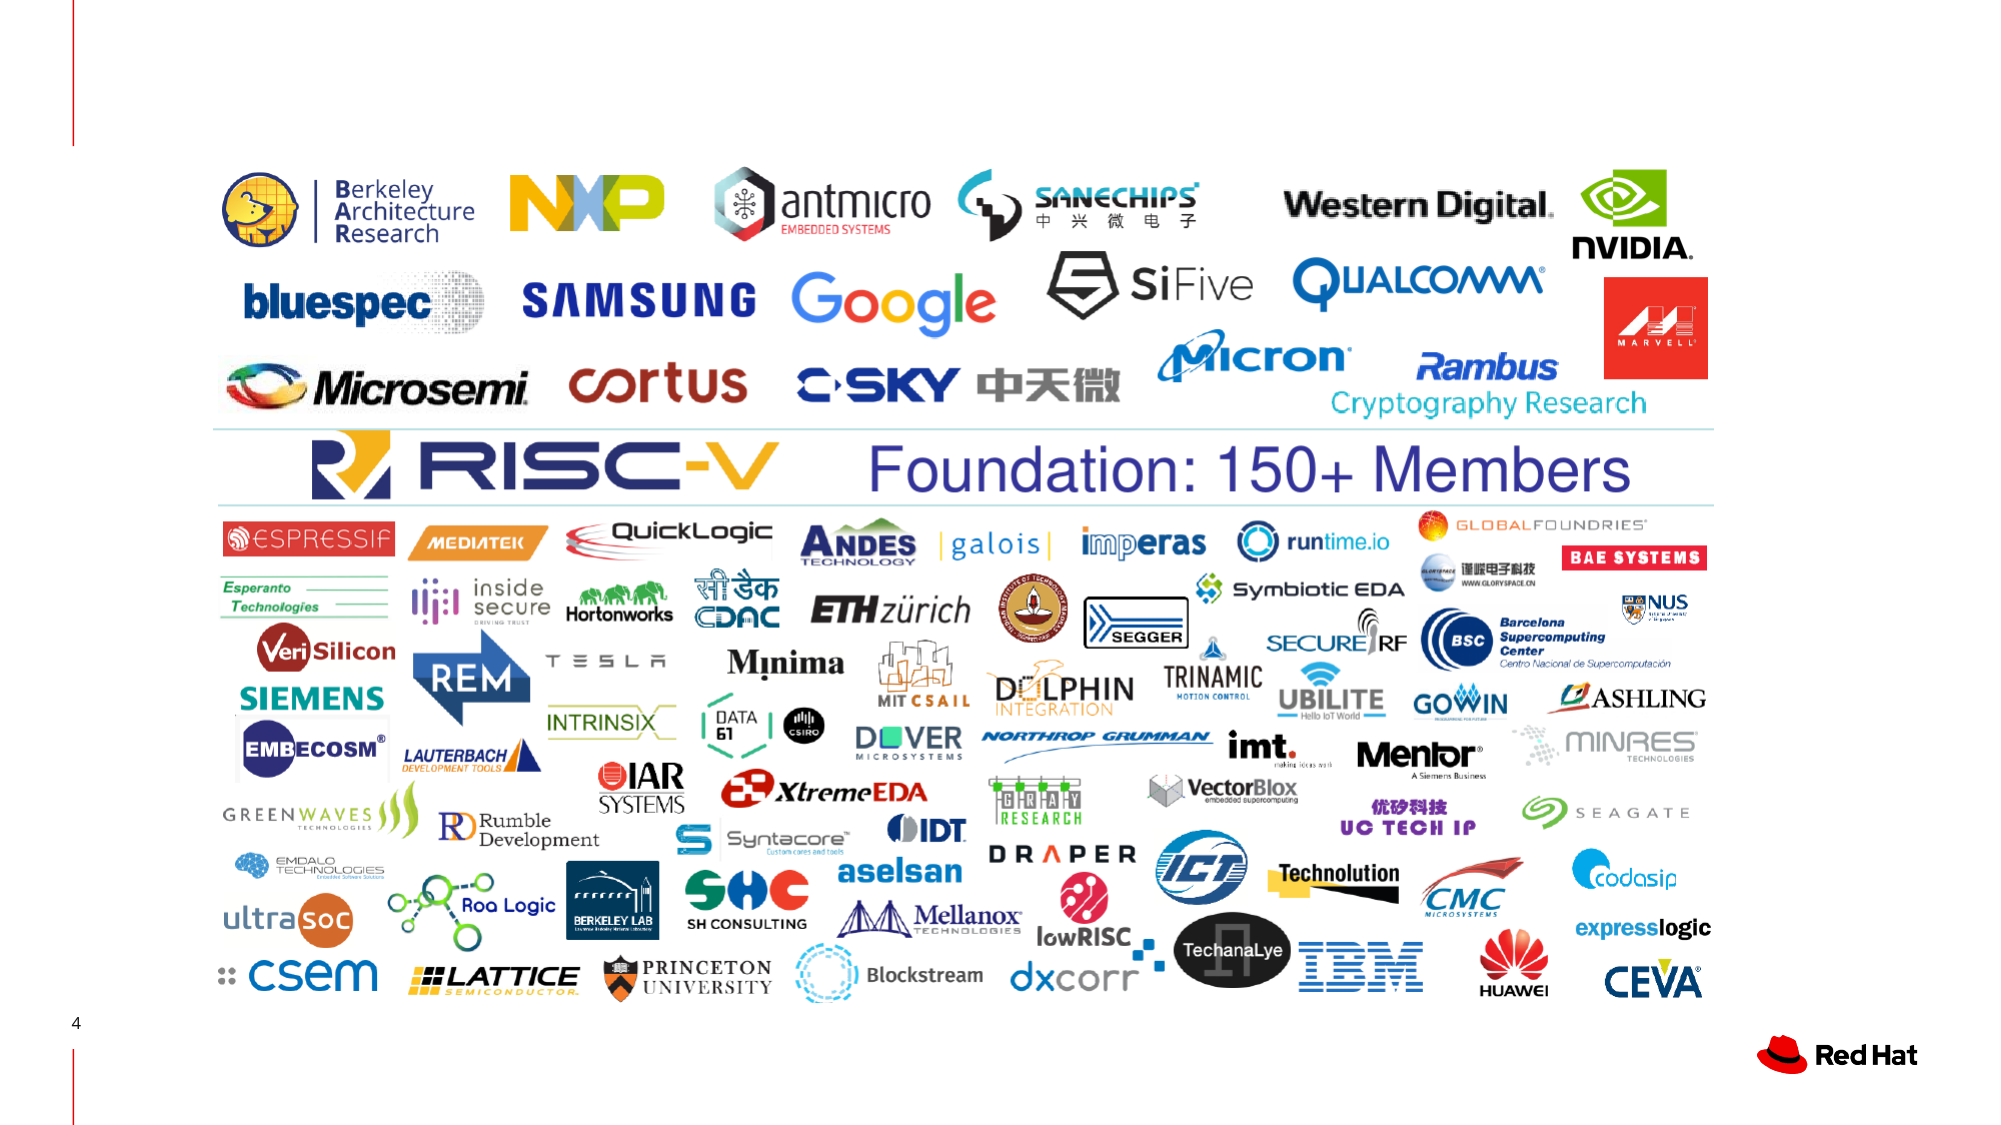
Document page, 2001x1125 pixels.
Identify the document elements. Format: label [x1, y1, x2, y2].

picture [1757, 1035, 1918, 1074]
picture [213, 158, 1714, 1003]
